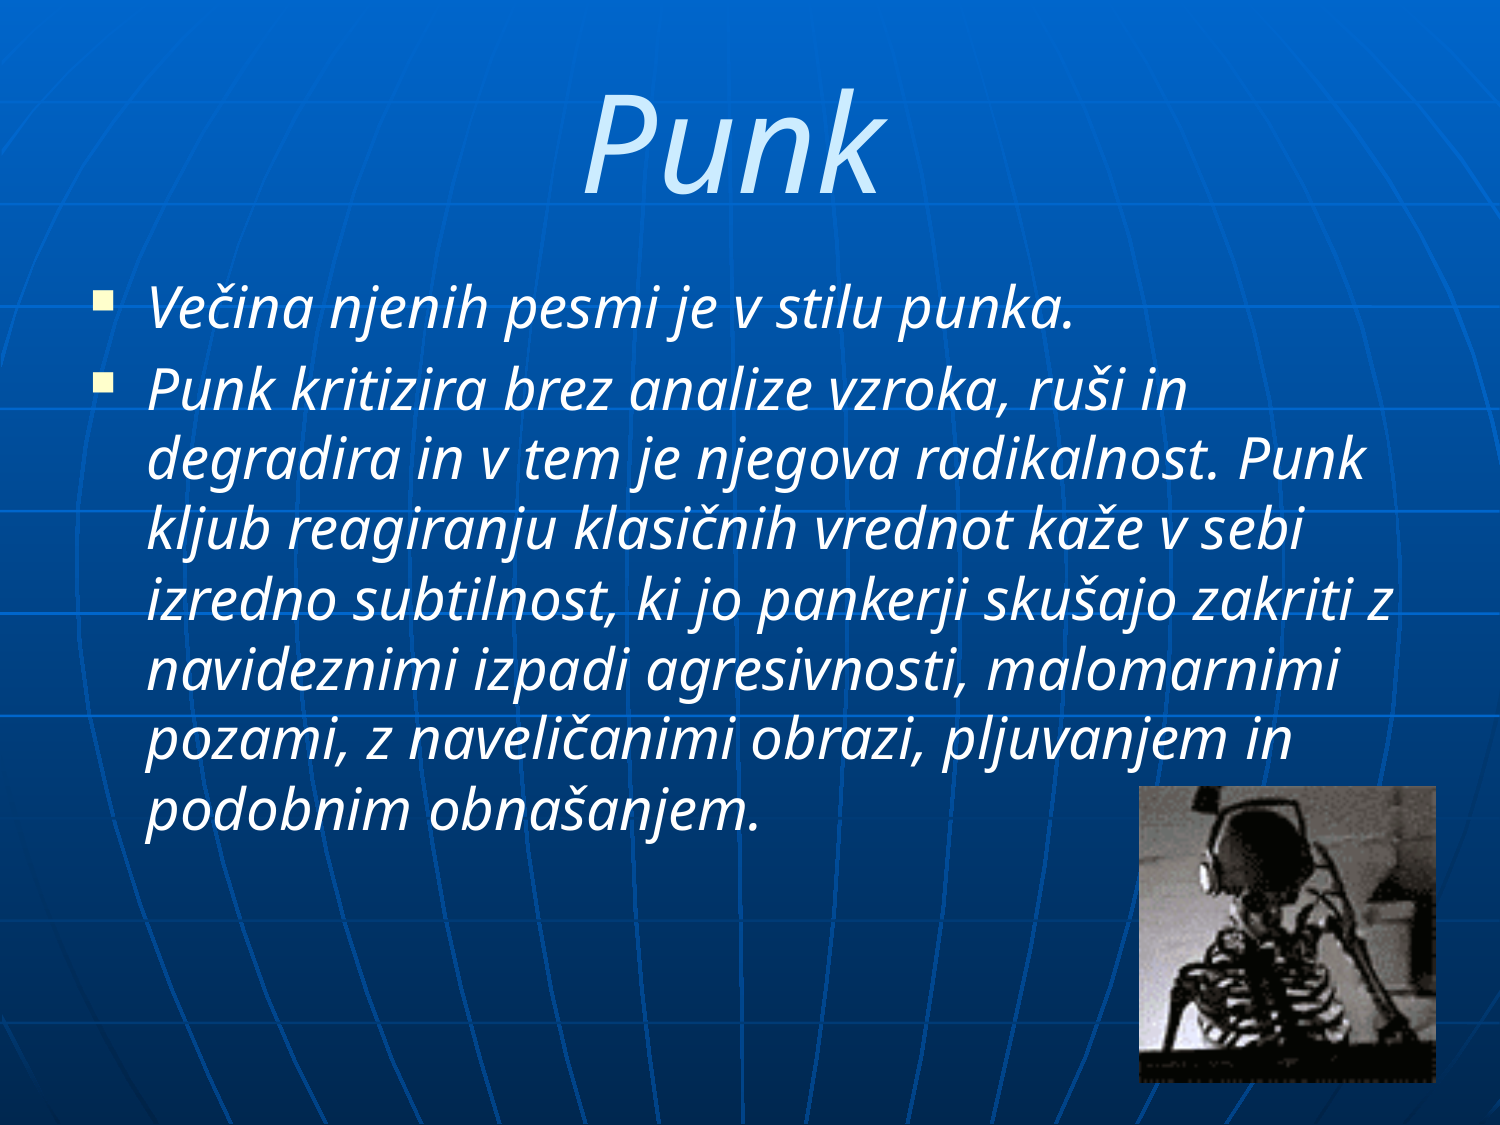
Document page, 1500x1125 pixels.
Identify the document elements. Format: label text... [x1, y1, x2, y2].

picture [1139, 786, 1436, 1083]
title Punk [75, 45, 1425, 233]
list Večina njenih pesmi je v stilu punka. Punk kritizira brez analize vzroka, ruši in degradira in v tem je njegova radikalnost. Punk kljub reagiranju klasičnih vrednot kaže v sebi izredno subtilnost, ki jo pankerji skušajo zakriti z navideznimi izpadi agresivnosti, malomarnimi pozami, z naveličanimi obrazi, pljuvanjem in podobnim obnašanjem. [75, 262, 1425, 1006]
